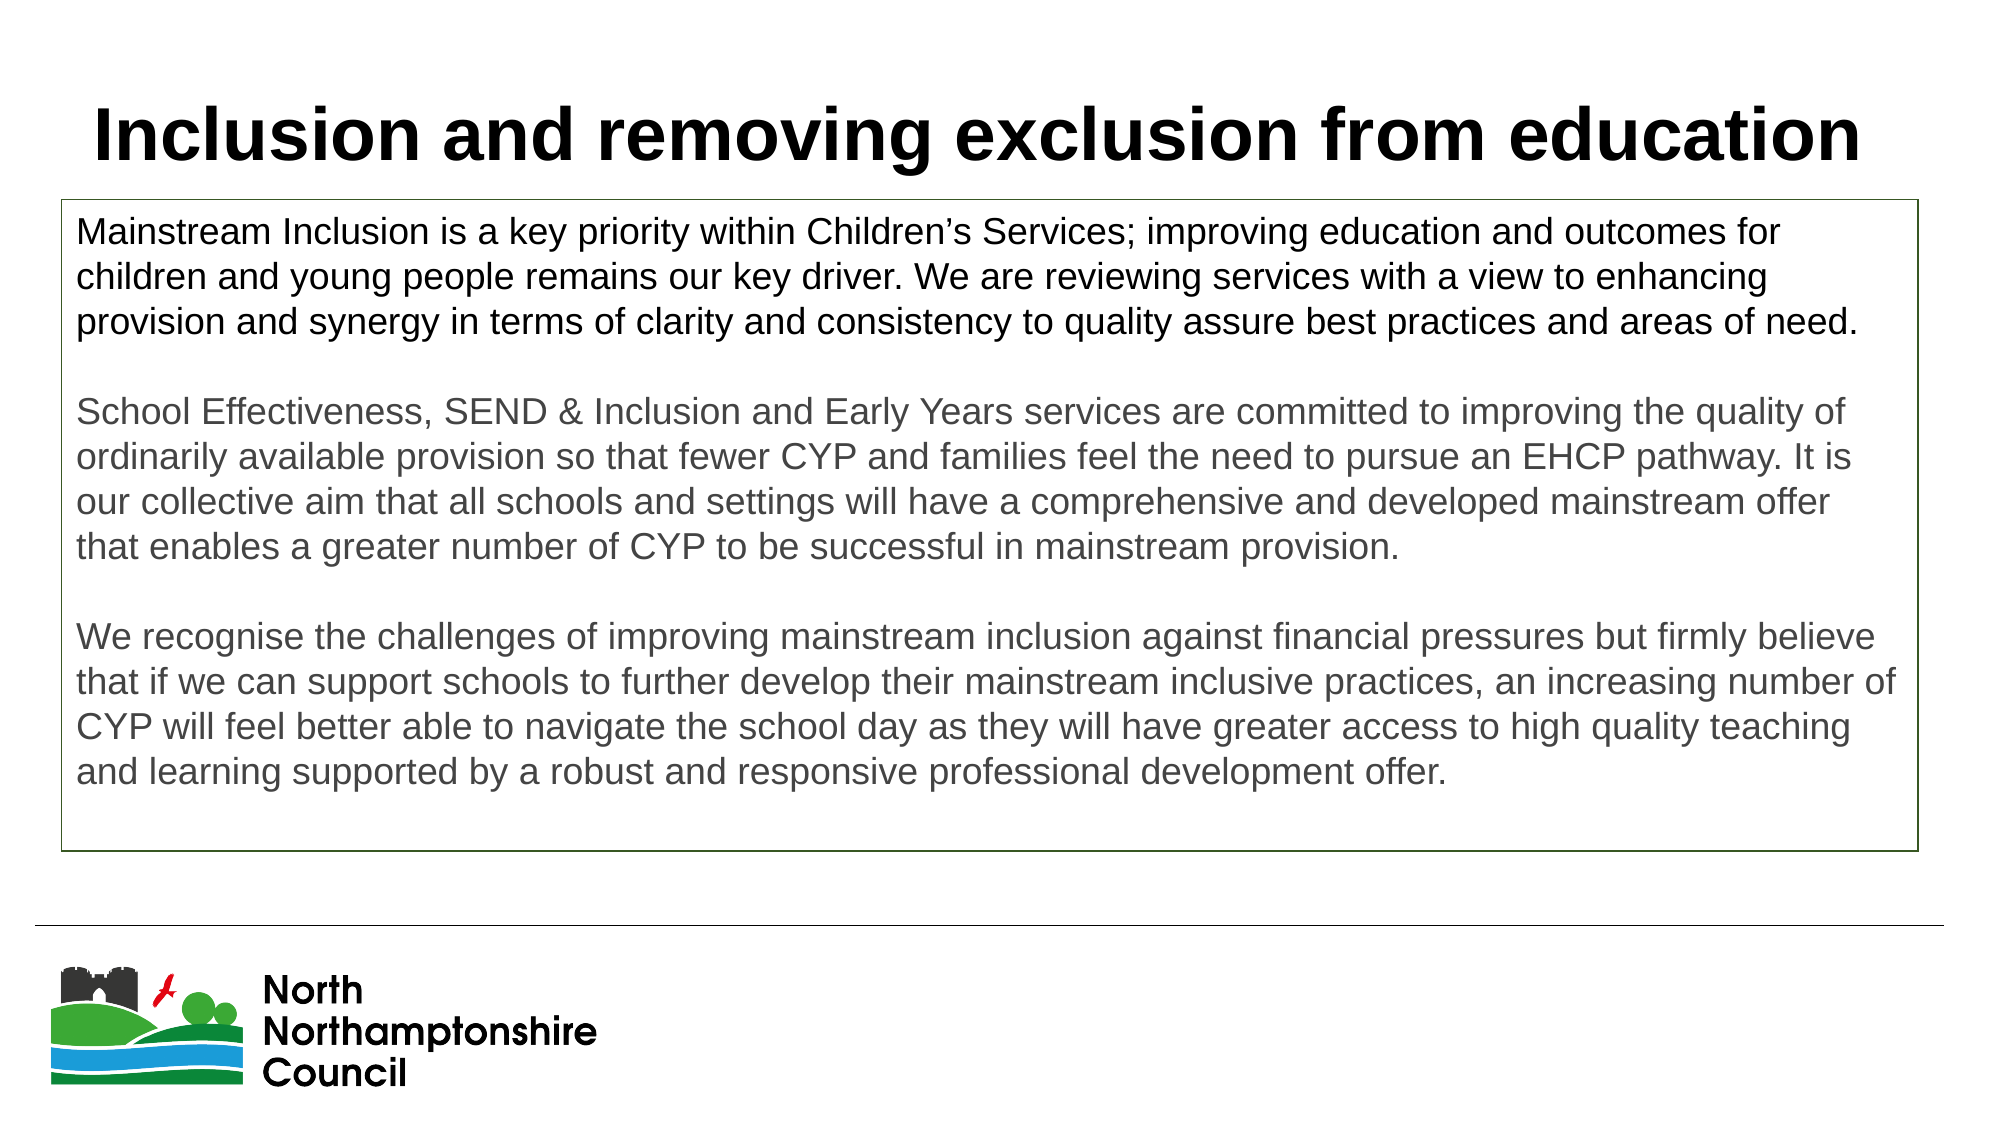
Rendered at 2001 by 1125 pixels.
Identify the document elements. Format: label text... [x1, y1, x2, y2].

text_box Mainstream Inclusion is a key priority within Children’s Services; improving education and outcomes for children and young people remains our key driver. We are reviewing services with a view to enhancing provision and synergy in terms of clarity and consistency to quality assure best practices and areas of need. School Effectiveness, SEND & Inclusion and Early Years services are committed to improving the quality of ordinarily available provision so that fewer CYP and families feel the need to pursue an EHCP pathway. It is our collective aim that all schools and settings will have a comprehensive and developed mainstream offer that enables a greater number of CYP to be successful in mainstream provision.​ We recognise the challenges of improving mainstream inclusion against financial pressures but firmly believe that if we can support schools to further develop their mainstream inclusive practices, an increasing number of CYP will feel better able to navigate the school day as they will have greater access to high quality teaching and learning supported by a robust and responsive professional development offer.​ [61, 199, 1918, 851]
picture [34, 951, 610, 1101]
text_box Inclusion and removing exclusion from education [78, 78, 1936, 185]
